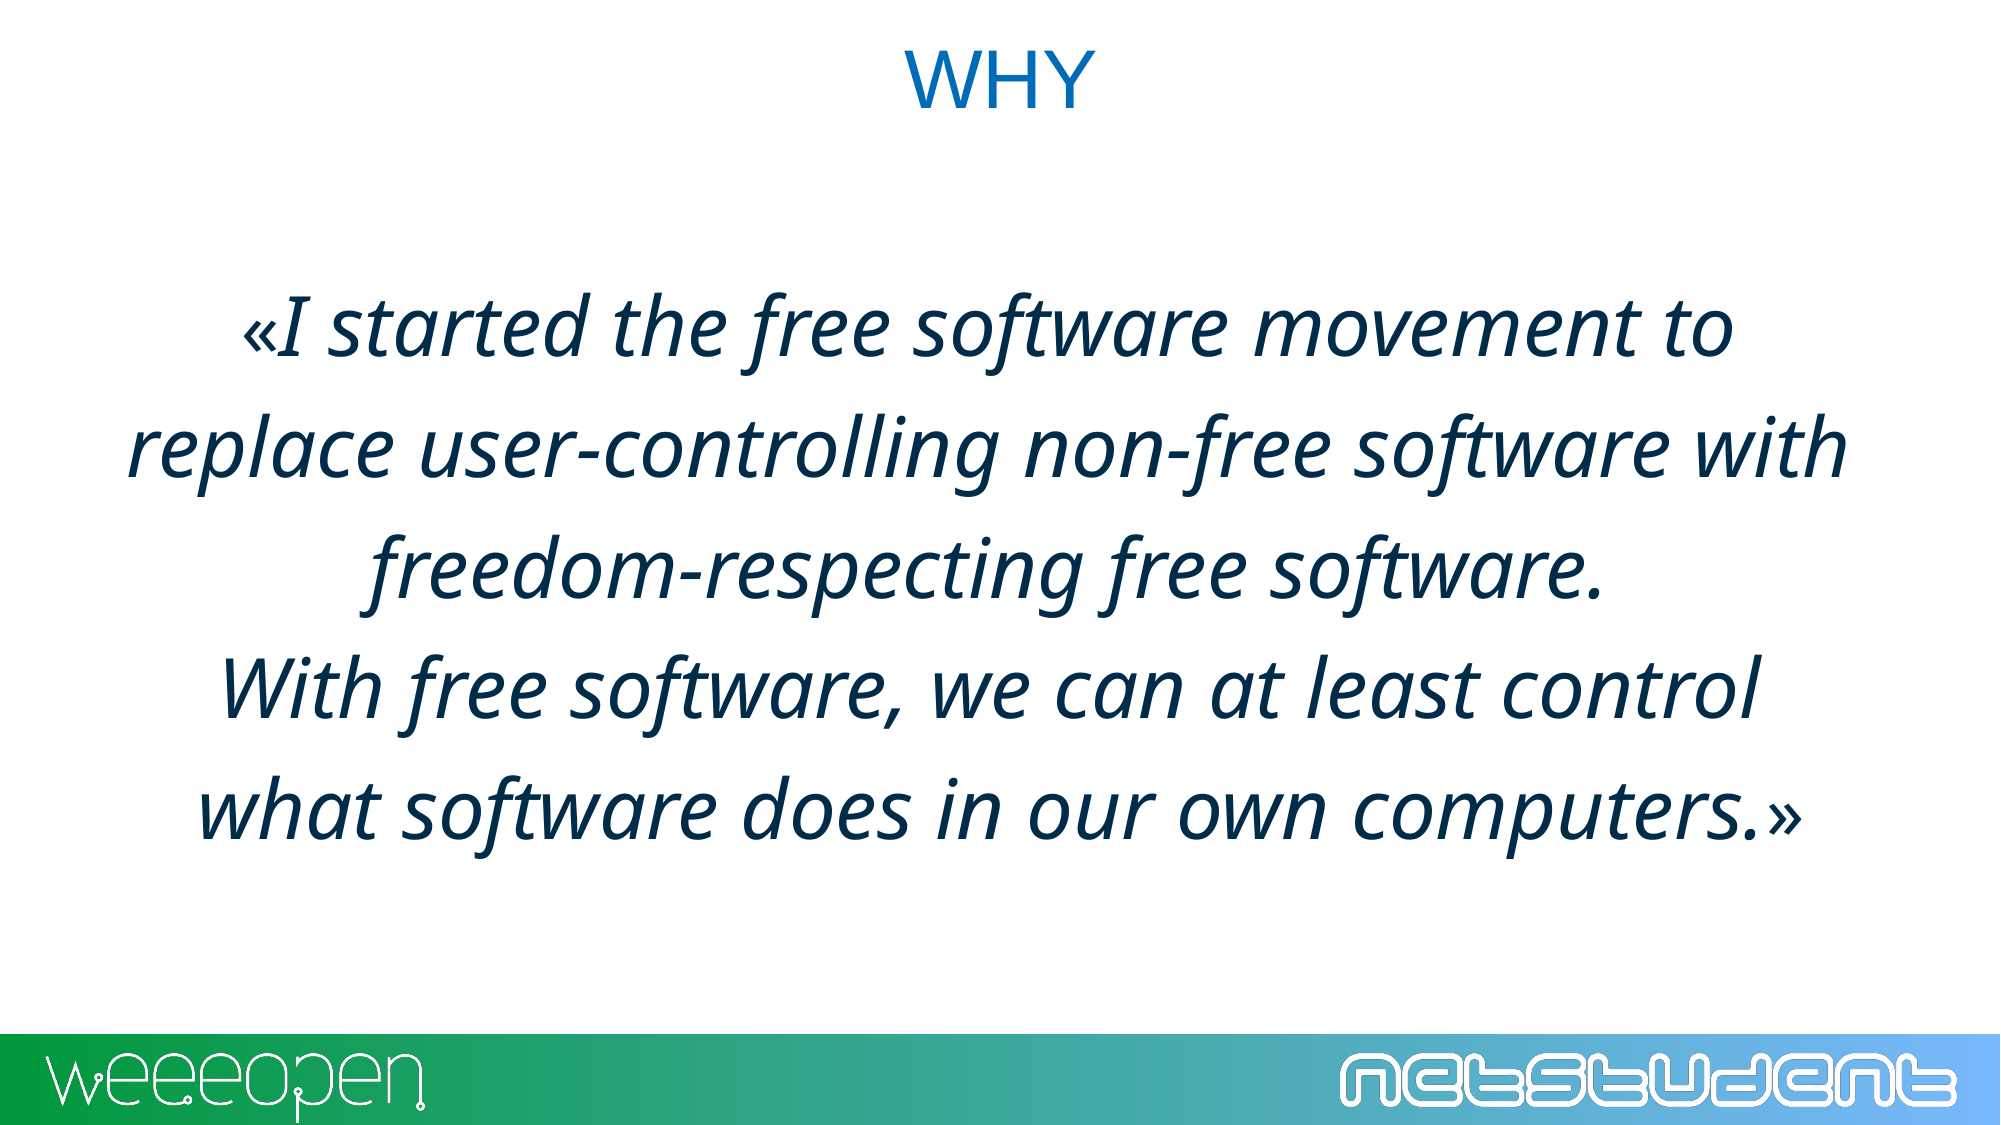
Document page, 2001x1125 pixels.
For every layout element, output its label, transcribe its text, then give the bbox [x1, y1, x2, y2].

text_box WHY [43, 29, 1959, 247]
picture [1340, 1053, 1957, 1107]
text_box «I started the free software movement to replace user-controlling non-free software with freedom-respecting free software. With free software, we can at least control what software does in our own computers.» [43, 265, 1959, 981]
picture [45, 1053, 425, 1123]
